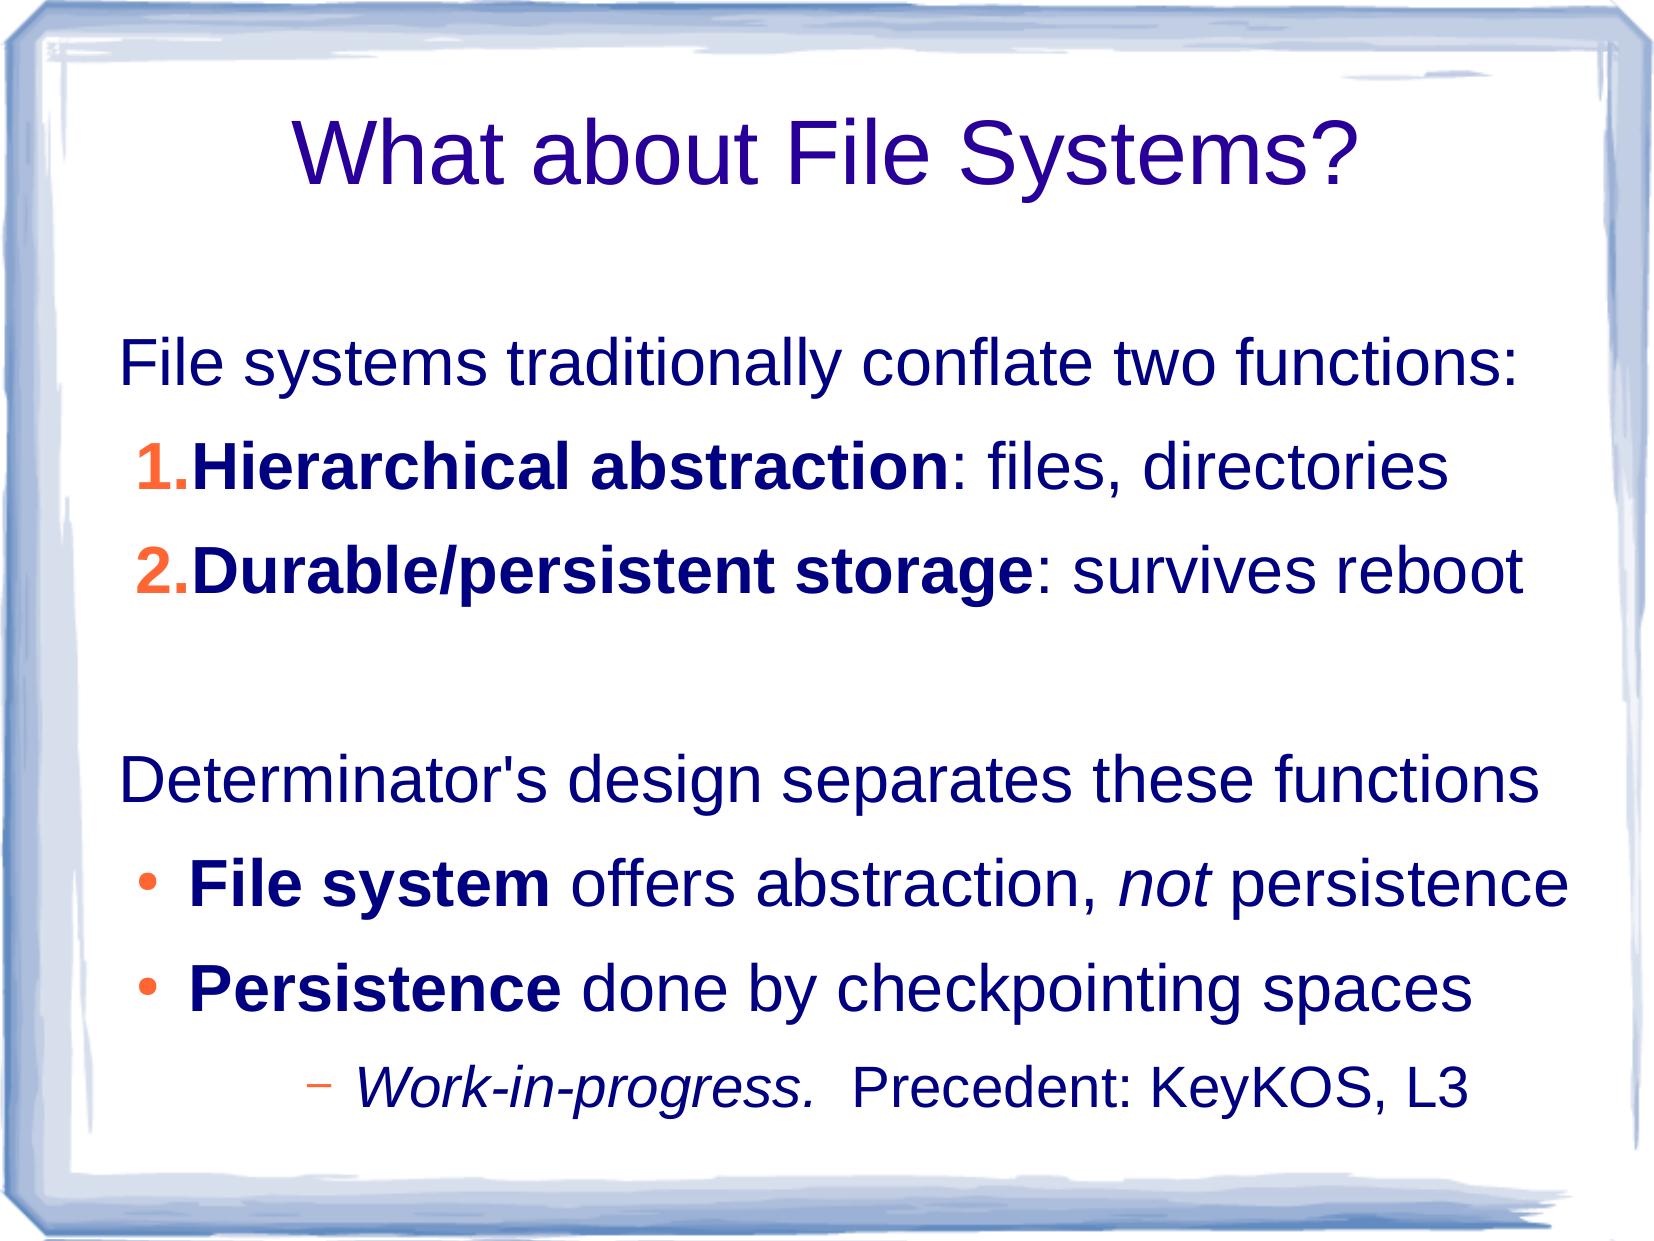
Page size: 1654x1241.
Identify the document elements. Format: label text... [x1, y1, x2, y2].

title What about File Systems? [82, 49, 1571, 257]
list File systems traditionally conflate two functions: Hierarchical abstraction: files, directories Durable/persistent storage: survives reboot Determinator's design separates these functions File system offers abstraction, not persistence Persistence done by checkpointing spaces Work-in-progress. Precedent: KeyKOS, L3 [118, 324, 1571, 1119]
picture [0, 0, 1654, 1241]
